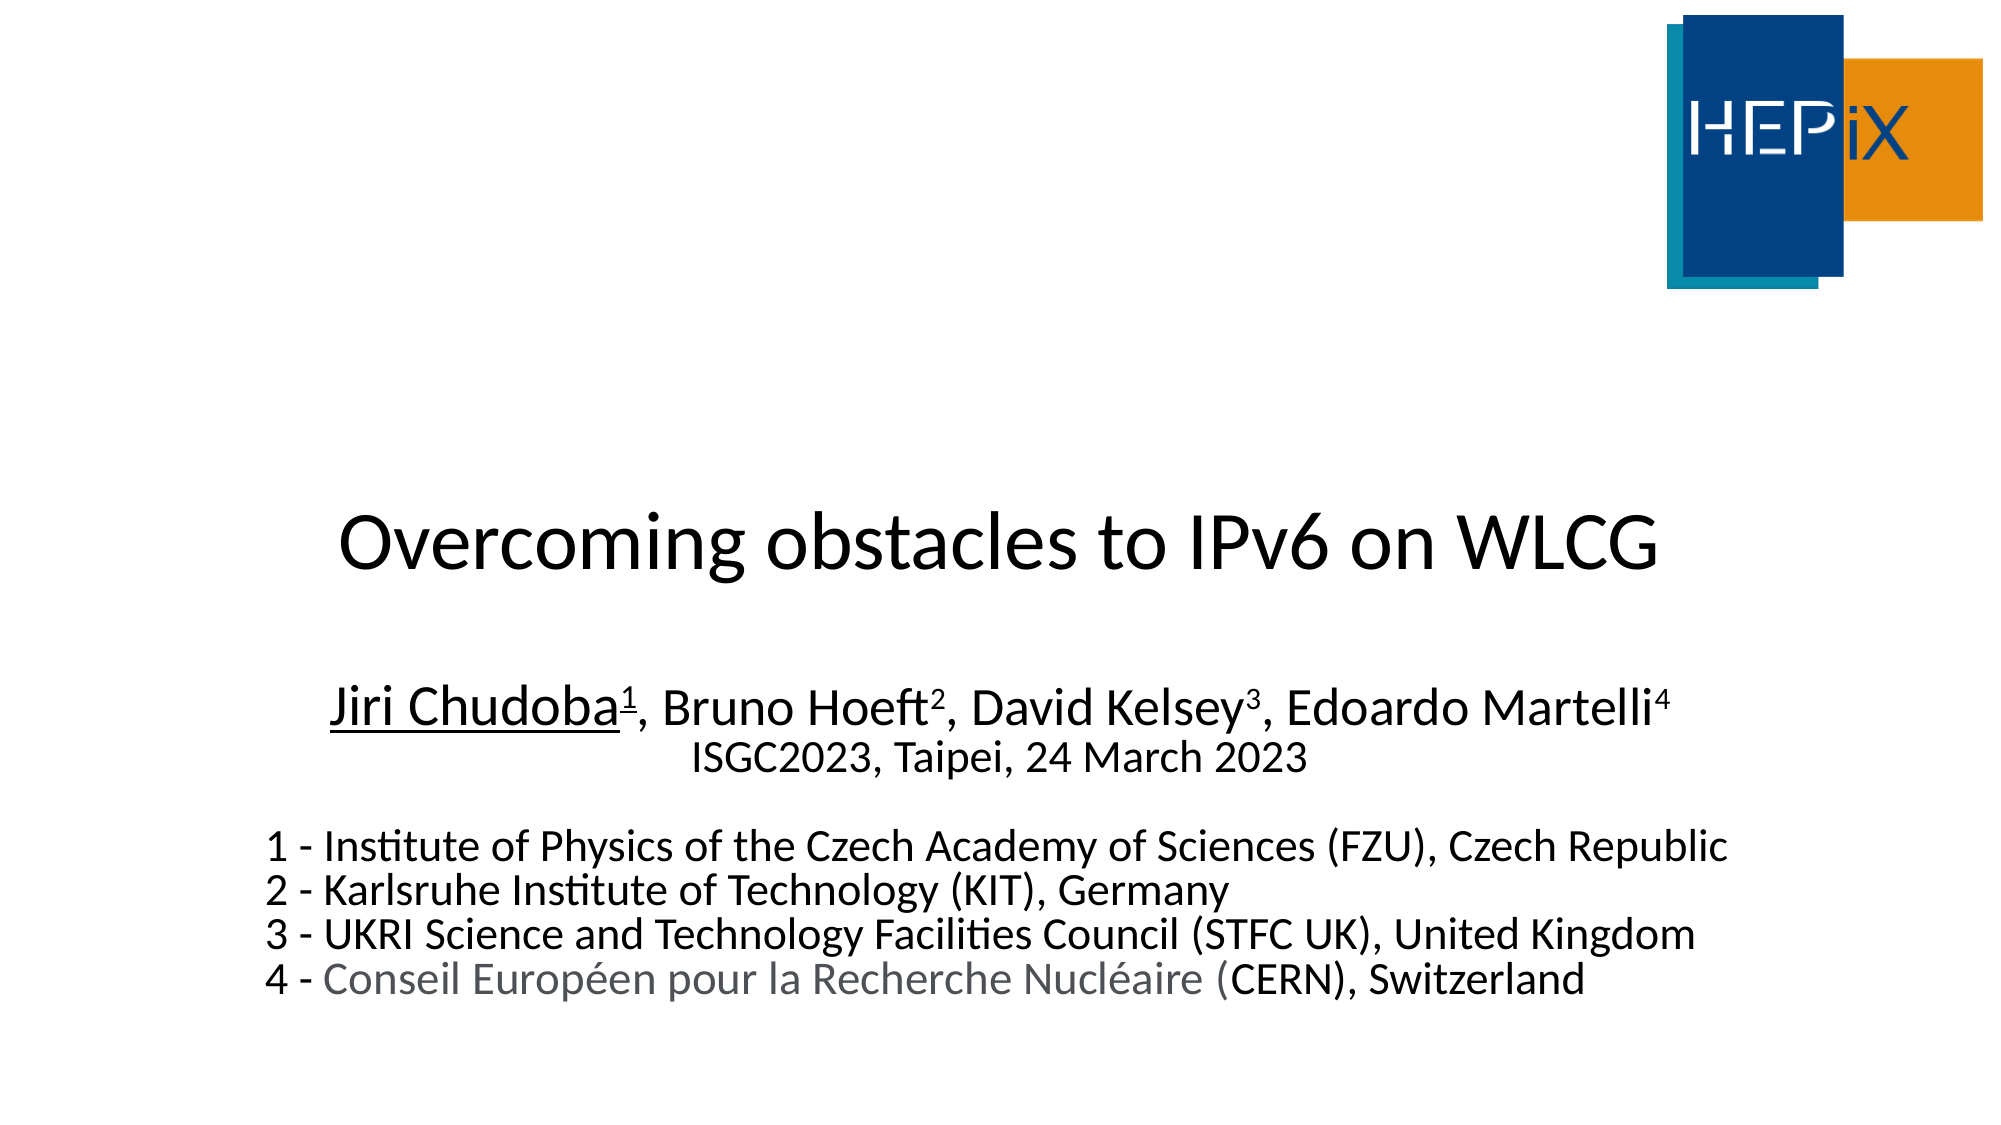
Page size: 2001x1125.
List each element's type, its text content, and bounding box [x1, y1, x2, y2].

title Overcoming obstacles to IPv6 on WLCG [249, 392, 1750, 673]
picture [1667, 15, 1983, 289]
subtitle Jiri Chudoba1, Bruno Hoeft2, David Kelsey3, Edoardo Martelli4 ISGC2023, Taipei, 24 March 2023 1 - Institute of Physics of the Czech Academy of Sciences (FZU), Czech Republic 2 - Karlsruhe Institute of Technology (KIT), Germany 3 - UKRI Science and Technology Facilities Council (STFC UK), United Kingdom 4 - Conseil Européen pour la Recherche Nucléaire (CERN), Switzerland [249, 673, 1750, 1022]
